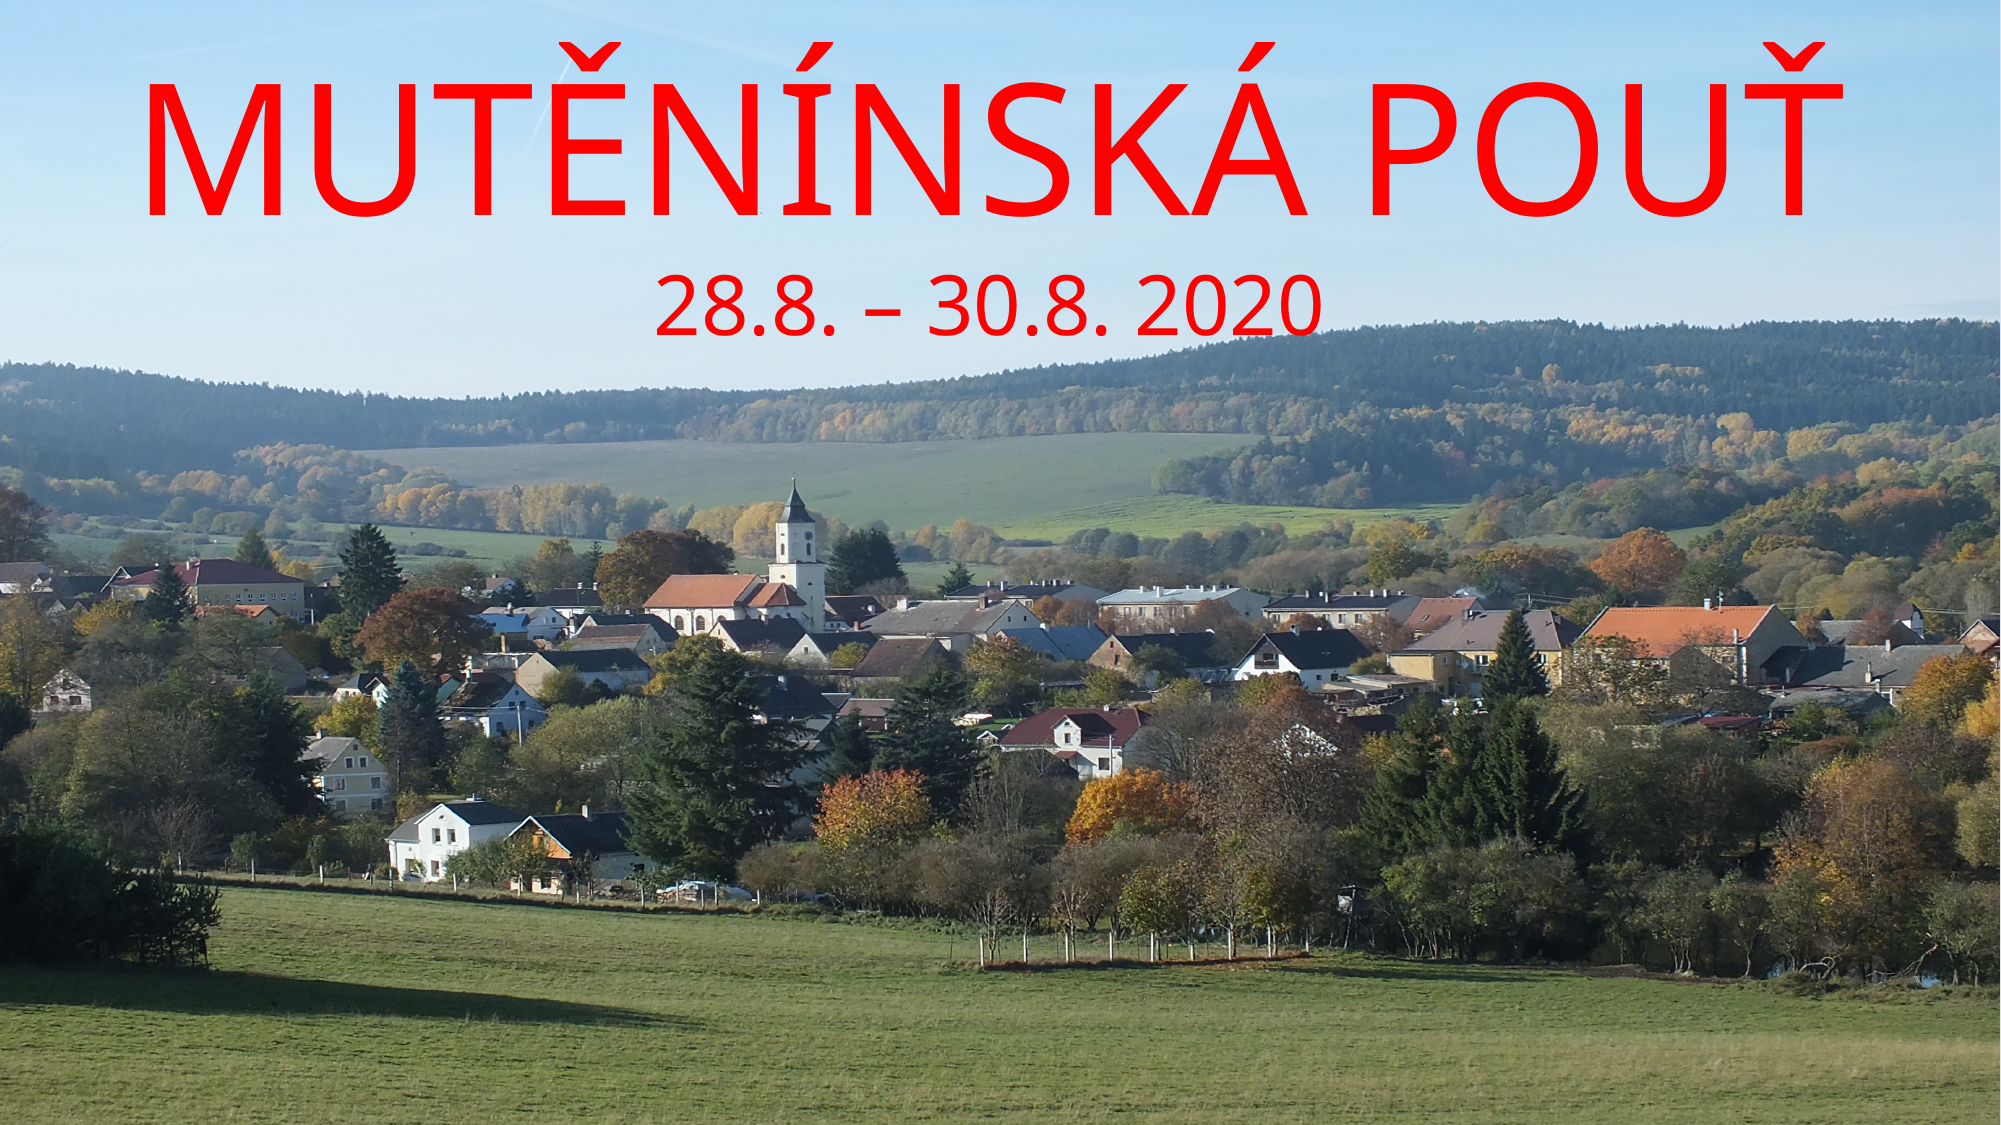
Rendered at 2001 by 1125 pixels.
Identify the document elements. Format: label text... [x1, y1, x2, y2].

text_box MUTĚNÍNSKÁ POUŤ 28.8. – 30.8. 2020 [57, 24, 1922, 363]
picture [0, 0, 2000, 1125]
